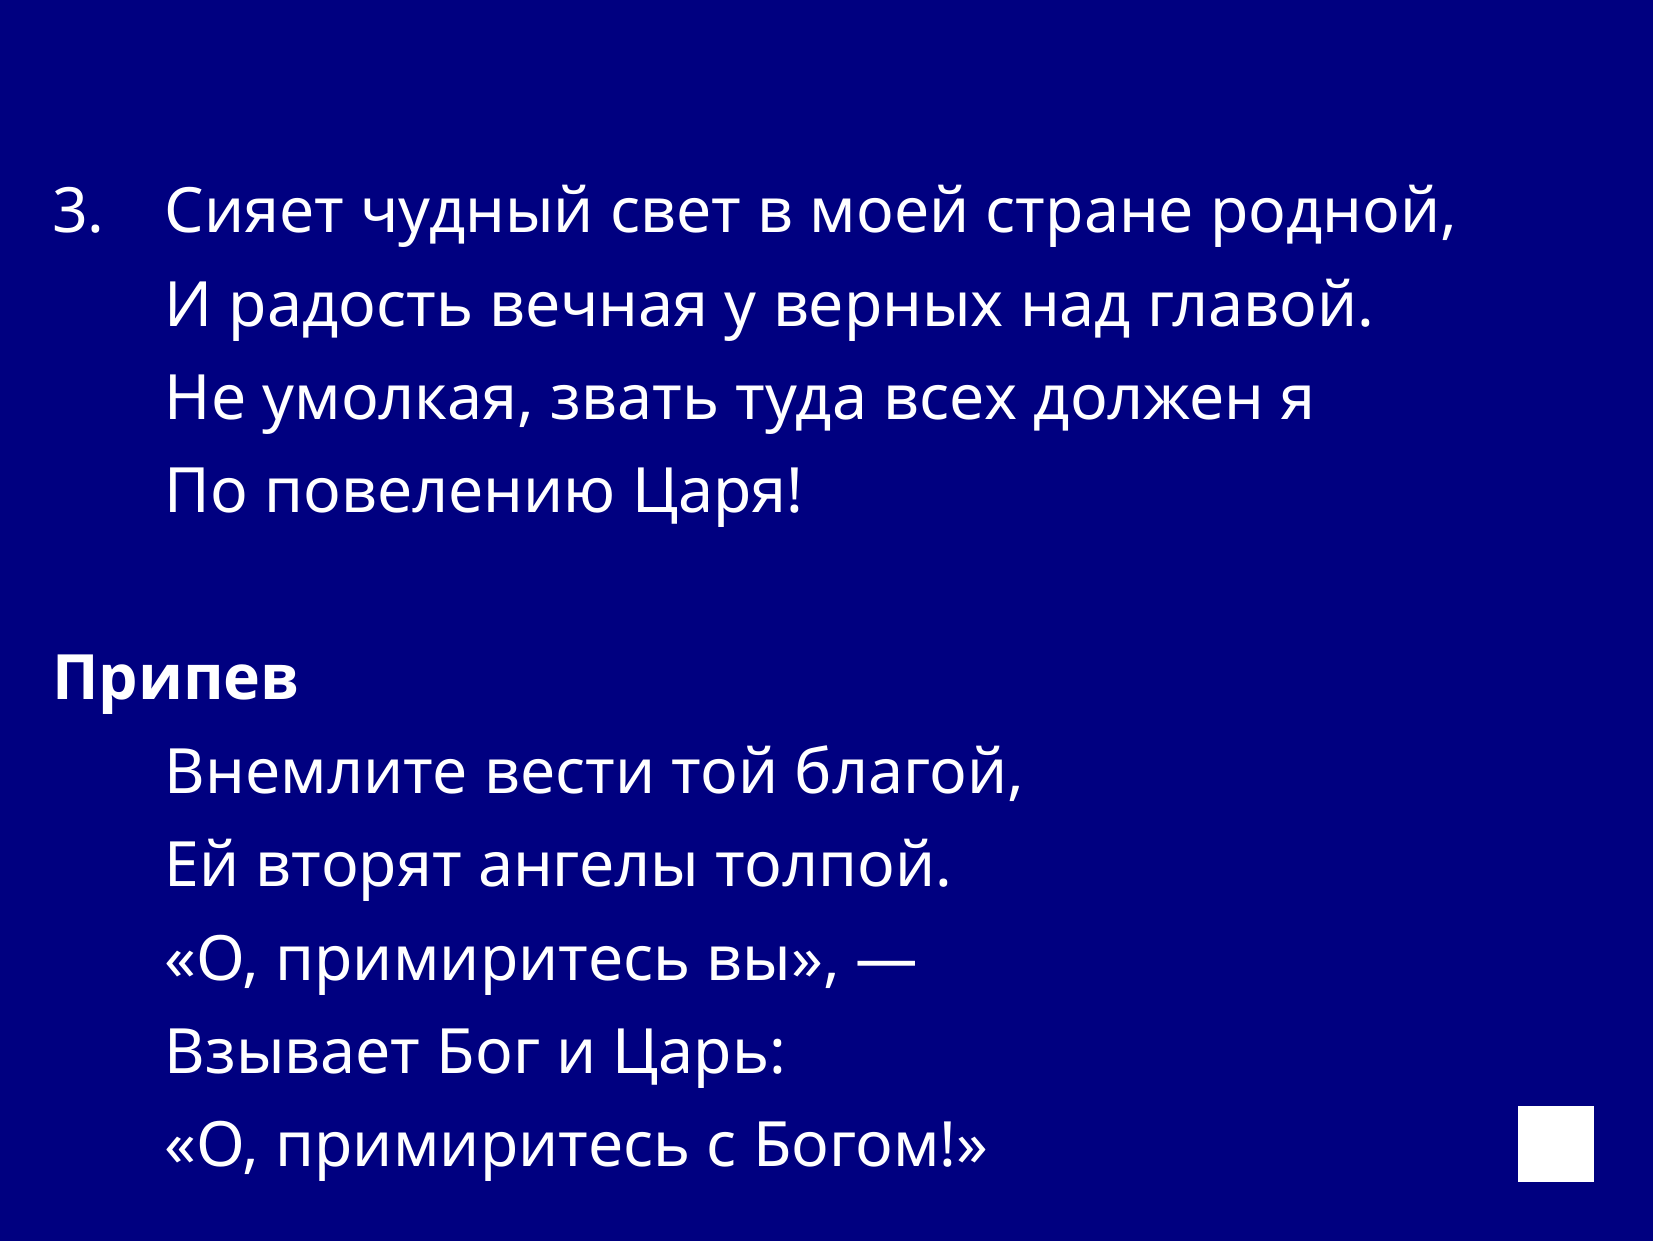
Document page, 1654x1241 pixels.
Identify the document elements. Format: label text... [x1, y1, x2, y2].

text_box 3. Сияет чудный свет в моей стране родной, И радость вечная у верных над главой. Не умолкая, звать туда всех должен я По повелению Царя! Припев Внемлите вести той благой, Ей вторят ангелы толпой. «О, примиритесь вы», — Взывает Бог и Царь: «О, примиритесь с Богом!» [37, 150, 1651, 1163]
text_box [1518, 1163, 1594, 1182]
